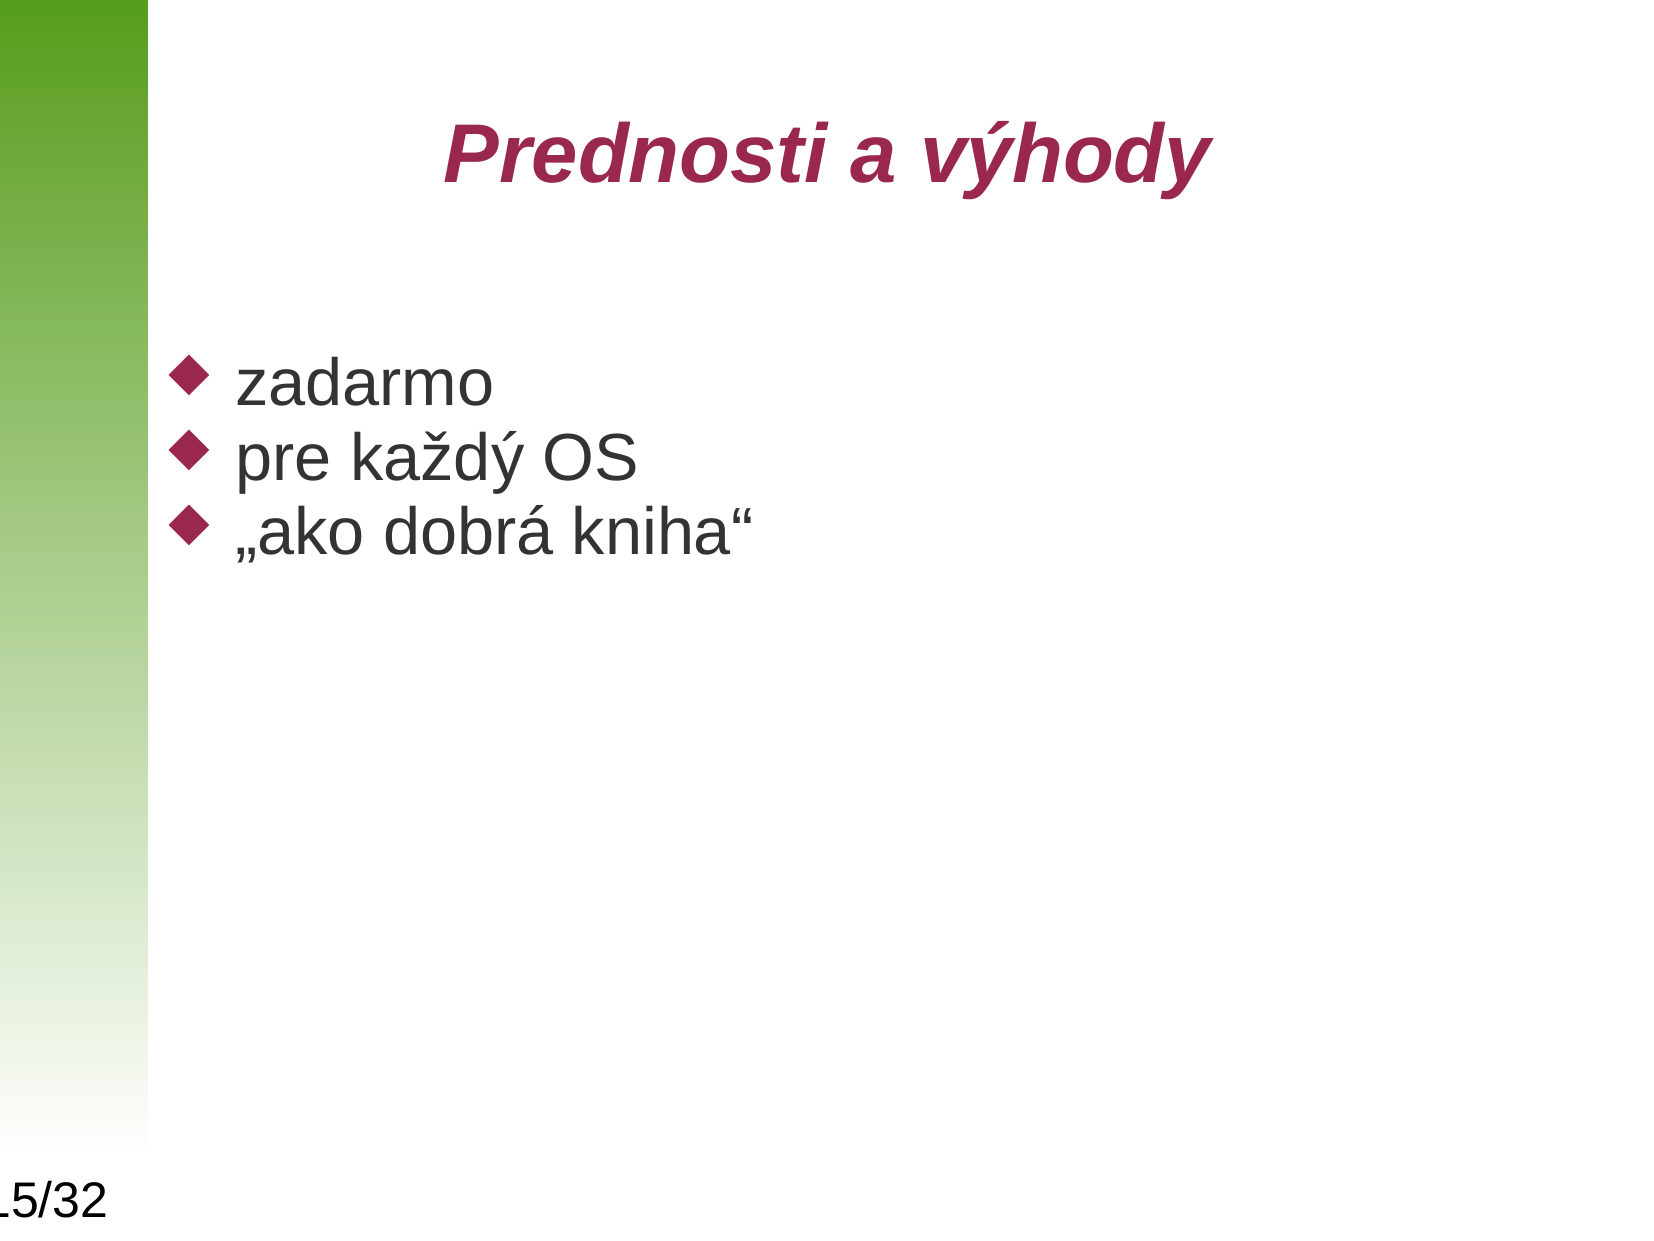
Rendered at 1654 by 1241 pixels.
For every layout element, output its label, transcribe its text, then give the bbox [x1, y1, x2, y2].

list zadarmo pre každý OS „ako dobrá kniha“ [152, 344, 1534, 1127]
title Prednosti a výhody [121, 49, 1534, 257]
